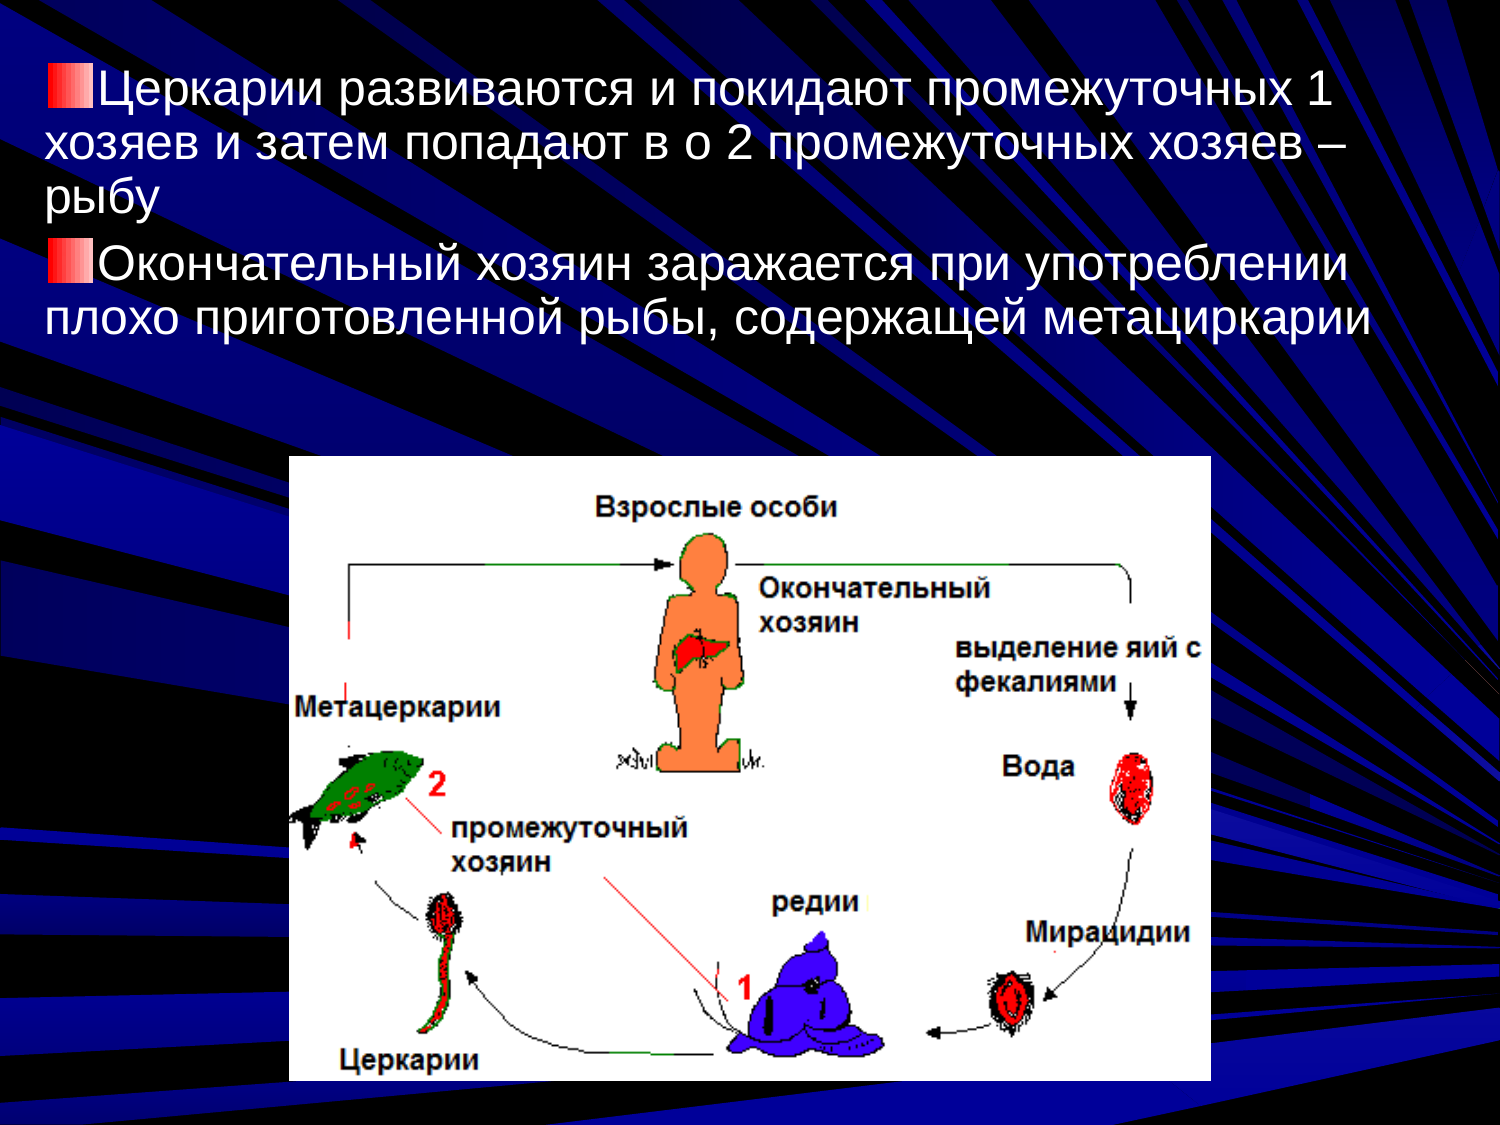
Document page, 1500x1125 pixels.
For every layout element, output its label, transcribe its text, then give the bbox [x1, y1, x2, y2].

list Церкарии развиваются и покидают промежуточных 1 хозяев и затем попадают в о 2 промежуточных хозяев – рыбу Окончательный хозяин заражается при употреблении плохо приготовленной рыбы, содержащей метациркарии [29, 54, 1436, 421]
picture [289, 456, 1211, 1081]
